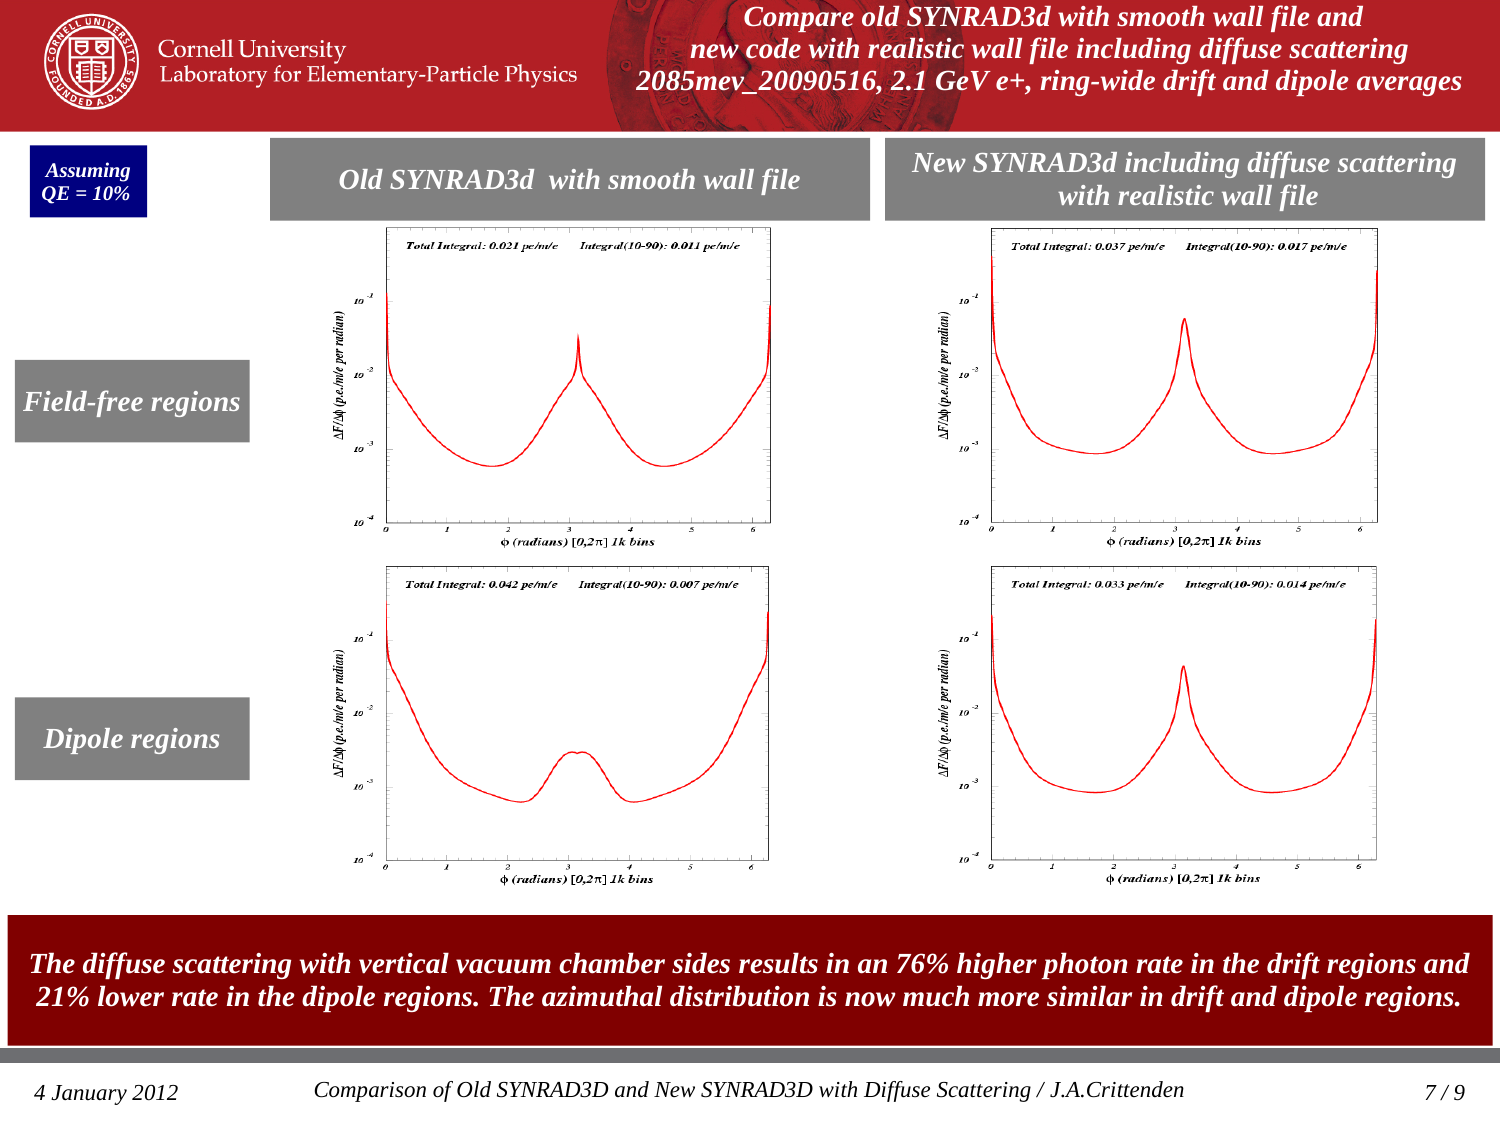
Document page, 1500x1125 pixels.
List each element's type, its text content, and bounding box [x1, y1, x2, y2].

text_box Field-free regions [14, 359, 250, 443]
text_box The diffuse scattering with vertical vacuum chamber sides results in an 76% higher photon rate in the drift regions and 21% lower rate in the dipole regions. The azimuthal distribution is now much more similar in drift and dipole regions. [7, 915, 1493, 1046]
text_box Old SYNRAD3d with smooth wall file [270, 137, 871, 221]
picture [930, 224, 1381, 549]
text_box New SYNRAD3d including diffuse scattering with realistic wall file [885, 137, 1486, 221]
text_box Assuming QE = 10% [29, 145, 148, 218]
picture [0, 0, 1500, 132]
picture [325, 562, 776, 887]
text_box Compare old SYNRAD3d with smooth wall file and new code with realistic wall file including diffuse scattering 2085mev_20090516, 2.1 GeV e+, ring-wide drift and dipole averages [600, 0, 1500, 113]
picture [930, 562, 1381, 887]
text_box Dipole regions [14, 697, 250, 781]
picture [325, 224, 776, 549]
